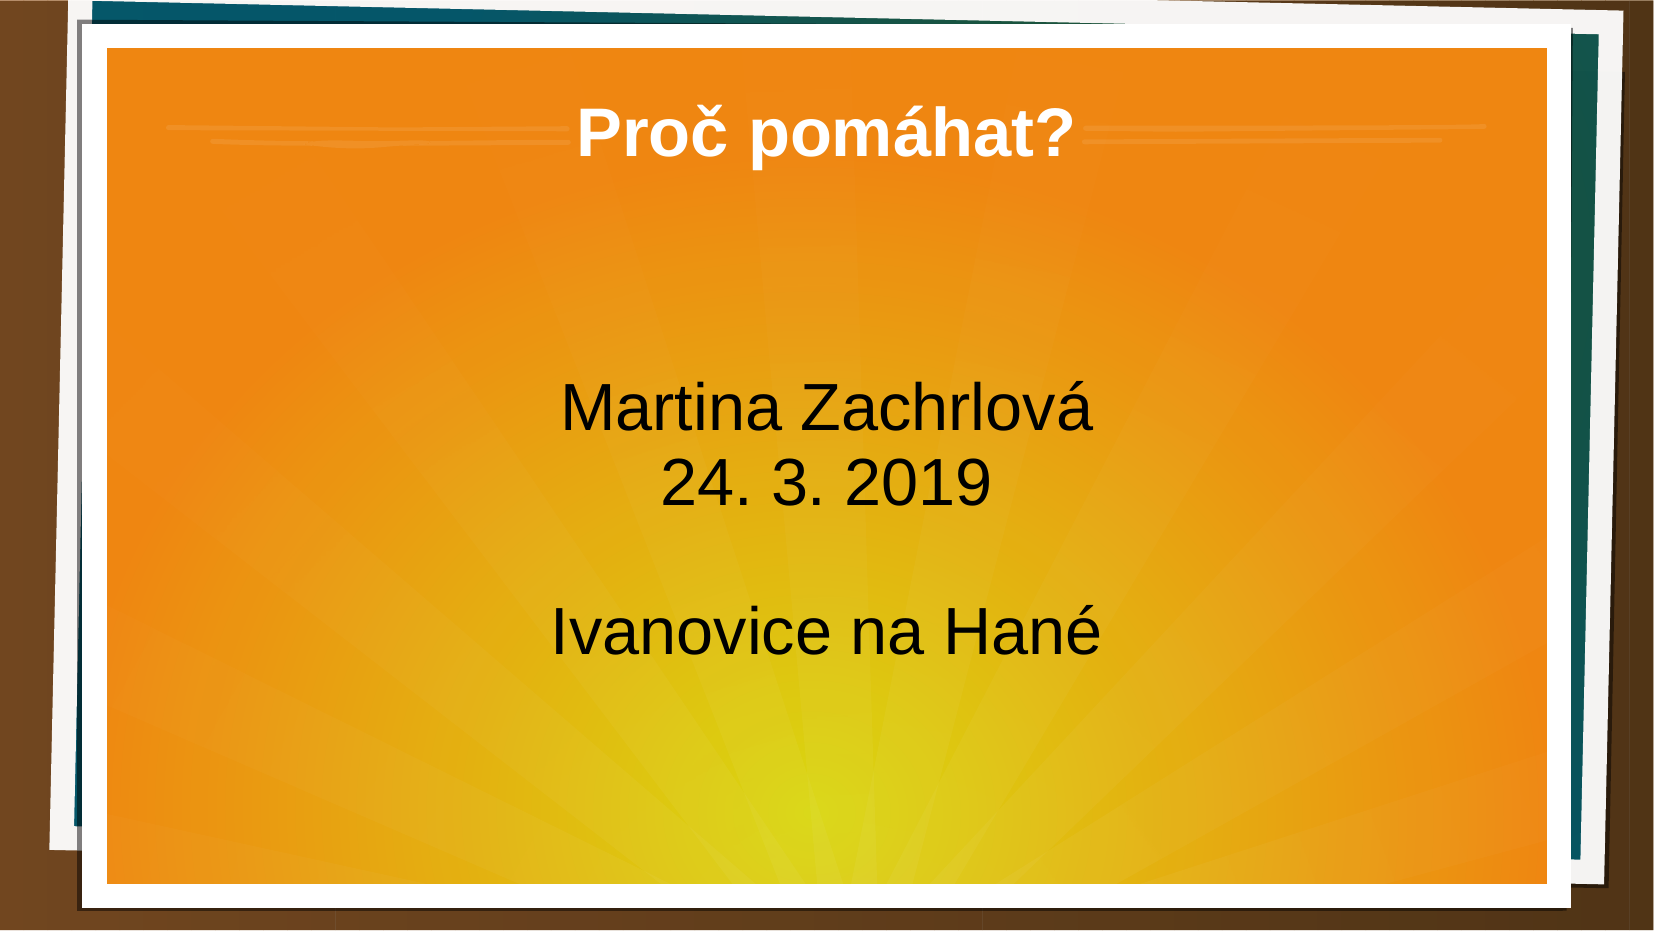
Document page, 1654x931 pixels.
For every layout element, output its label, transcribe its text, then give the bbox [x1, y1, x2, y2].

title Proč pomáhat? [566, 56, 1087, 210]
subtitle Martina Zachrlová 24. 3. 2019 Ivanovice na Hané [162, 224, 1492, 815]
